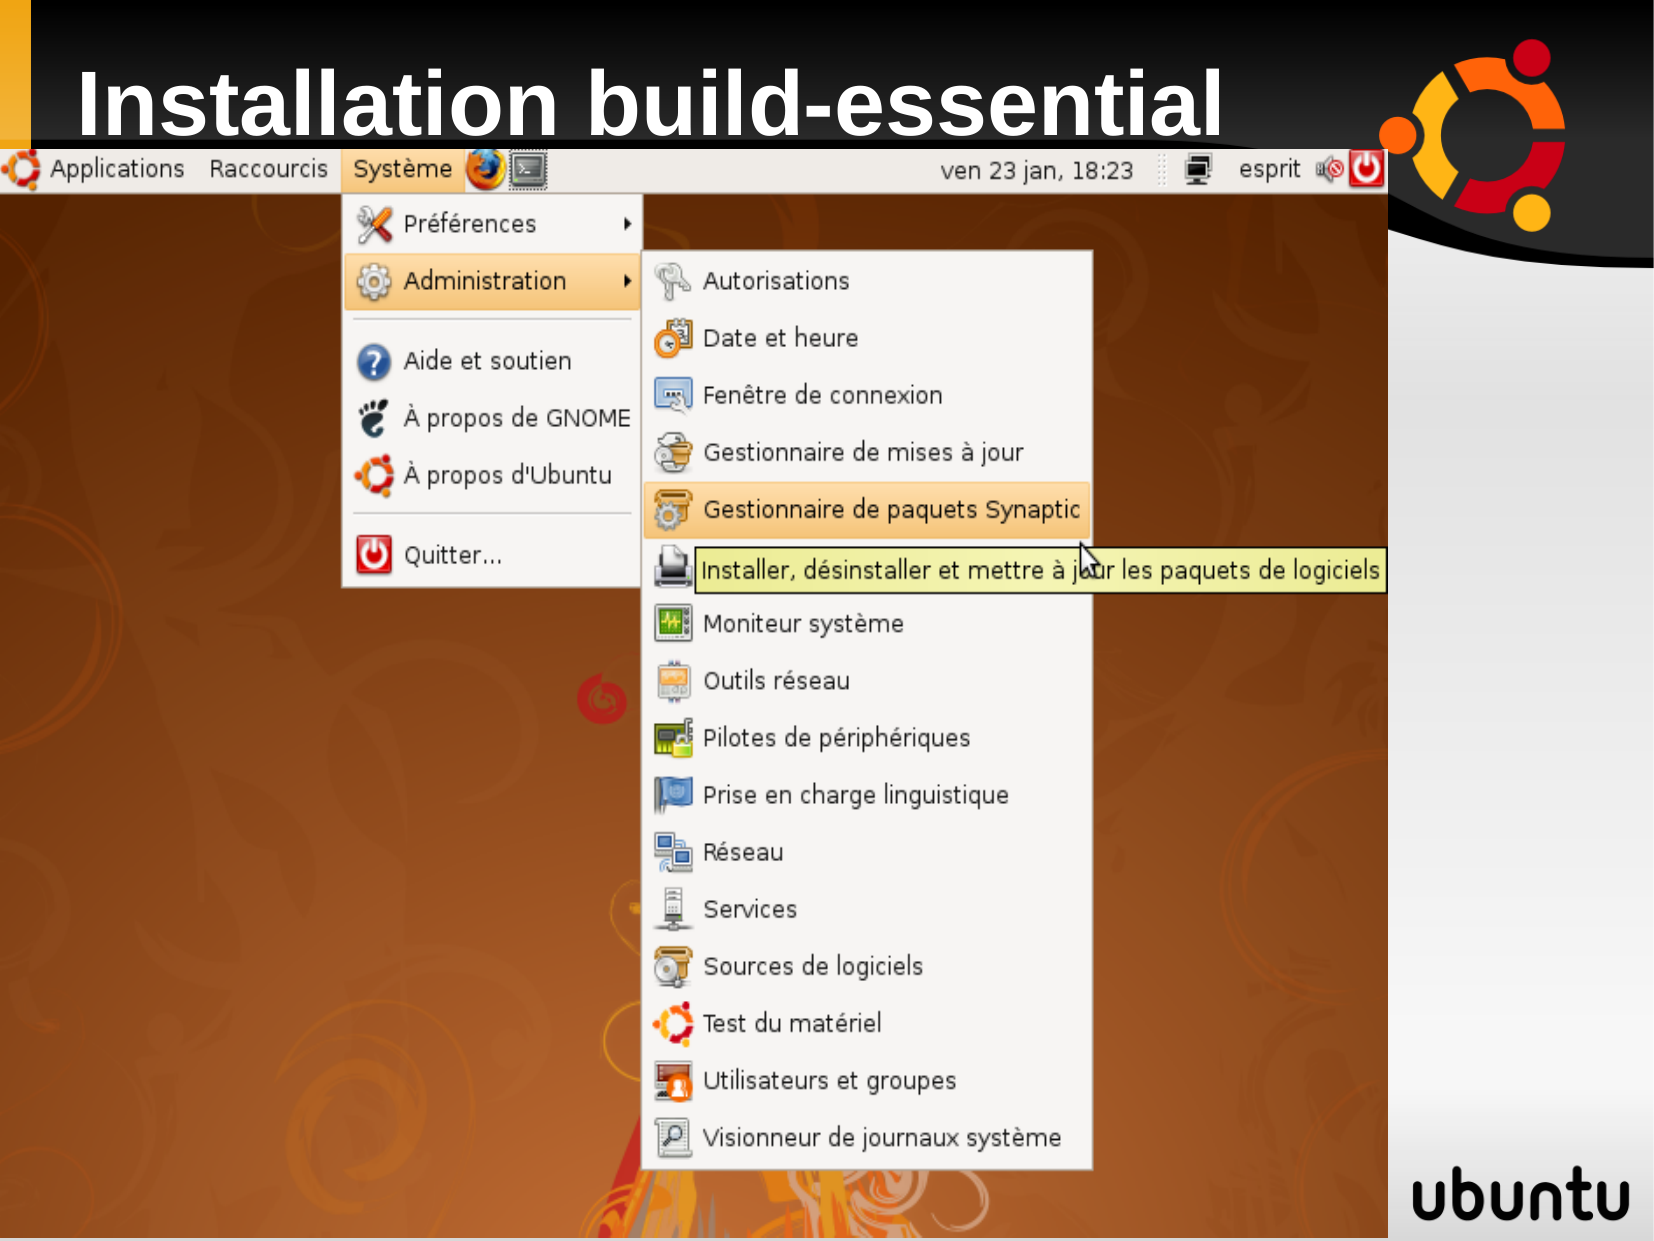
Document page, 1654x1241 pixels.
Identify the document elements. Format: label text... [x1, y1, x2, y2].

title Installation build-essential [76, 0, 1565, 208]
picture [0, 0, 1654, 1241]
